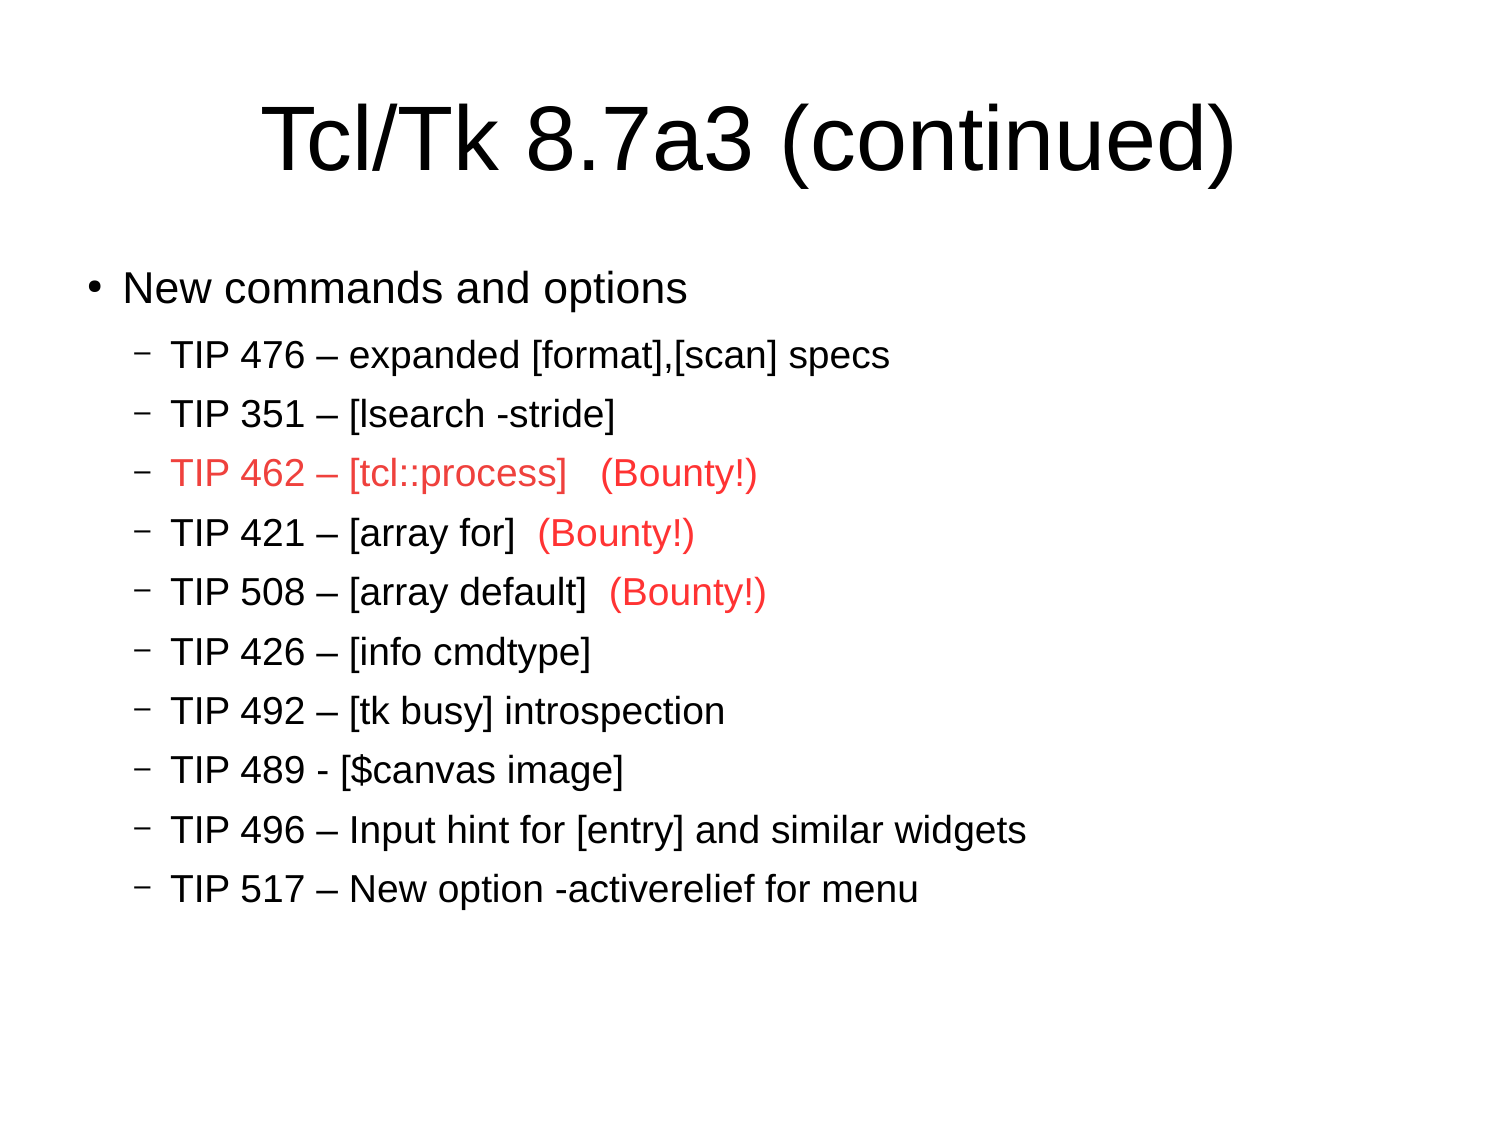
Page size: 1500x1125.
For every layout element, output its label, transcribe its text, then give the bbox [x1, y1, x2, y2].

list New commands and options TIP 476 – expanded [format],[scan] specs TIP 351 – [lsearch -stride] TIP 462 – [tcl::process] (Bounty!) TIP 421 – [array for] (Bounty!) TIP 508 – [array default] (Bounty!) TIP 426 – [info cmdtype] TIP 492 – [tk busy] introspection TIP 489 - [$canvas image] TIP 496 – Input hint for [entry] and similar widgets TIP 517 – New option -activerelief for menu [75, 263, 1425, 916]
title Tcl/Tk 8.7a3 (continued) [75, 44, 1425, 233]
